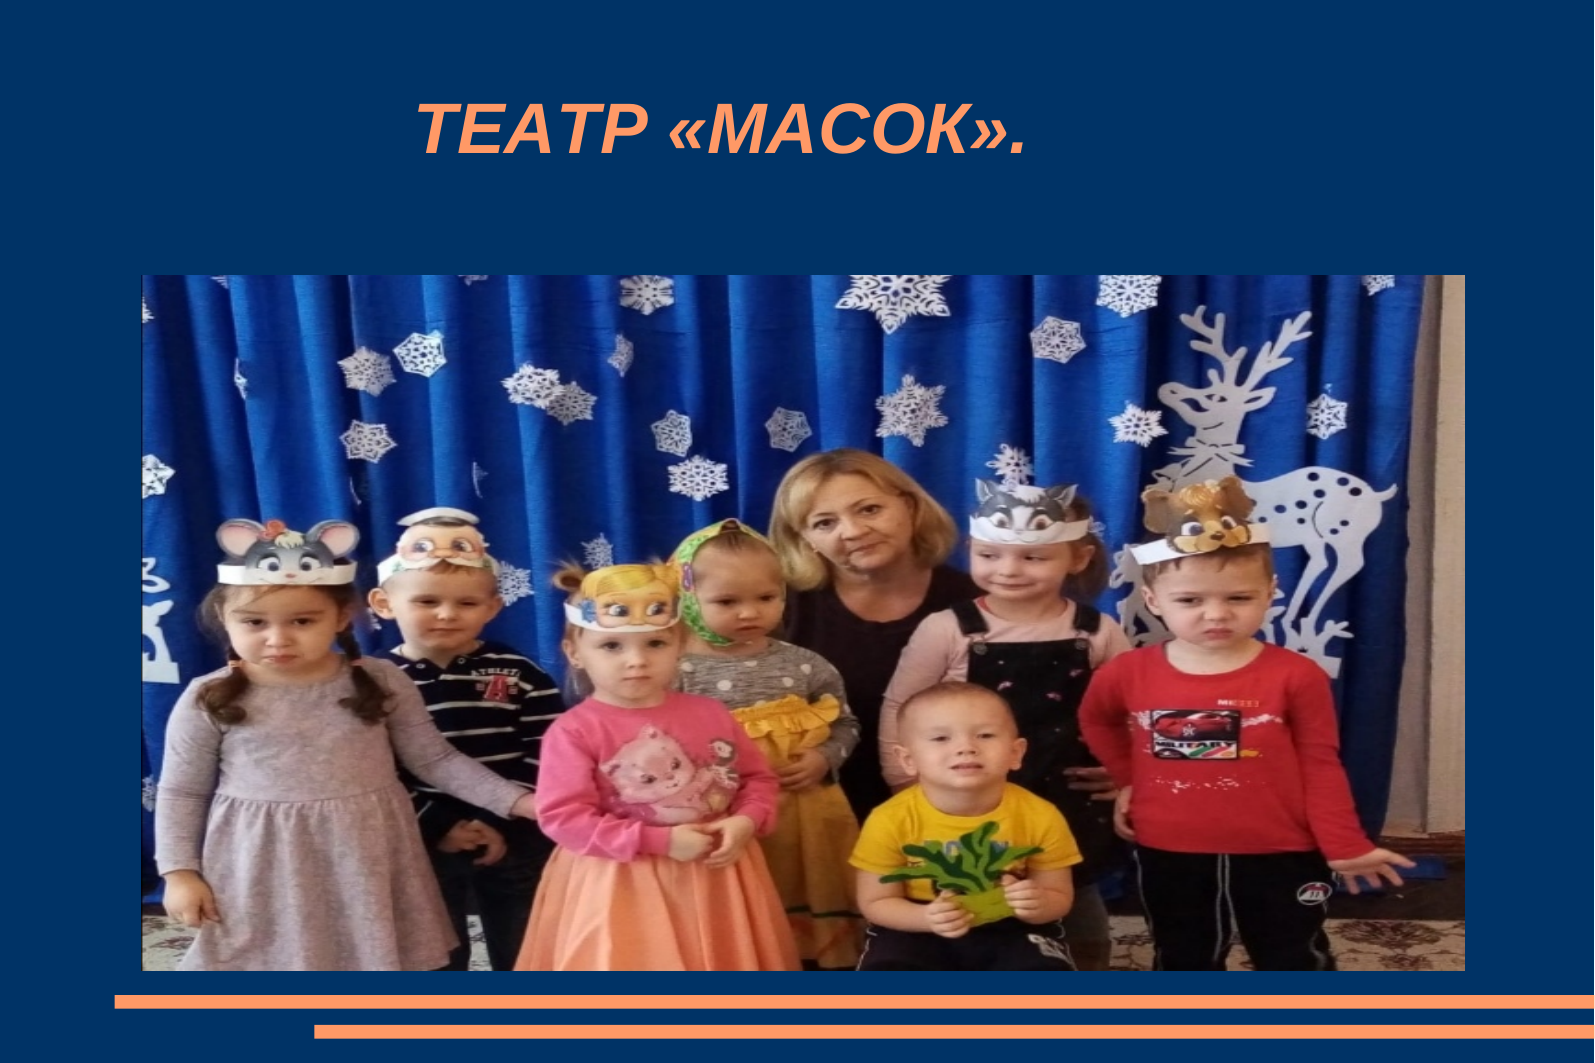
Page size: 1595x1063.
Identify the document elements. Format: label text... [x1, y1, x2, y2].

picture [141, 275, 1465, 971]
title ТЕАТР «МАСОК». [117, 39, 1479, 218]
